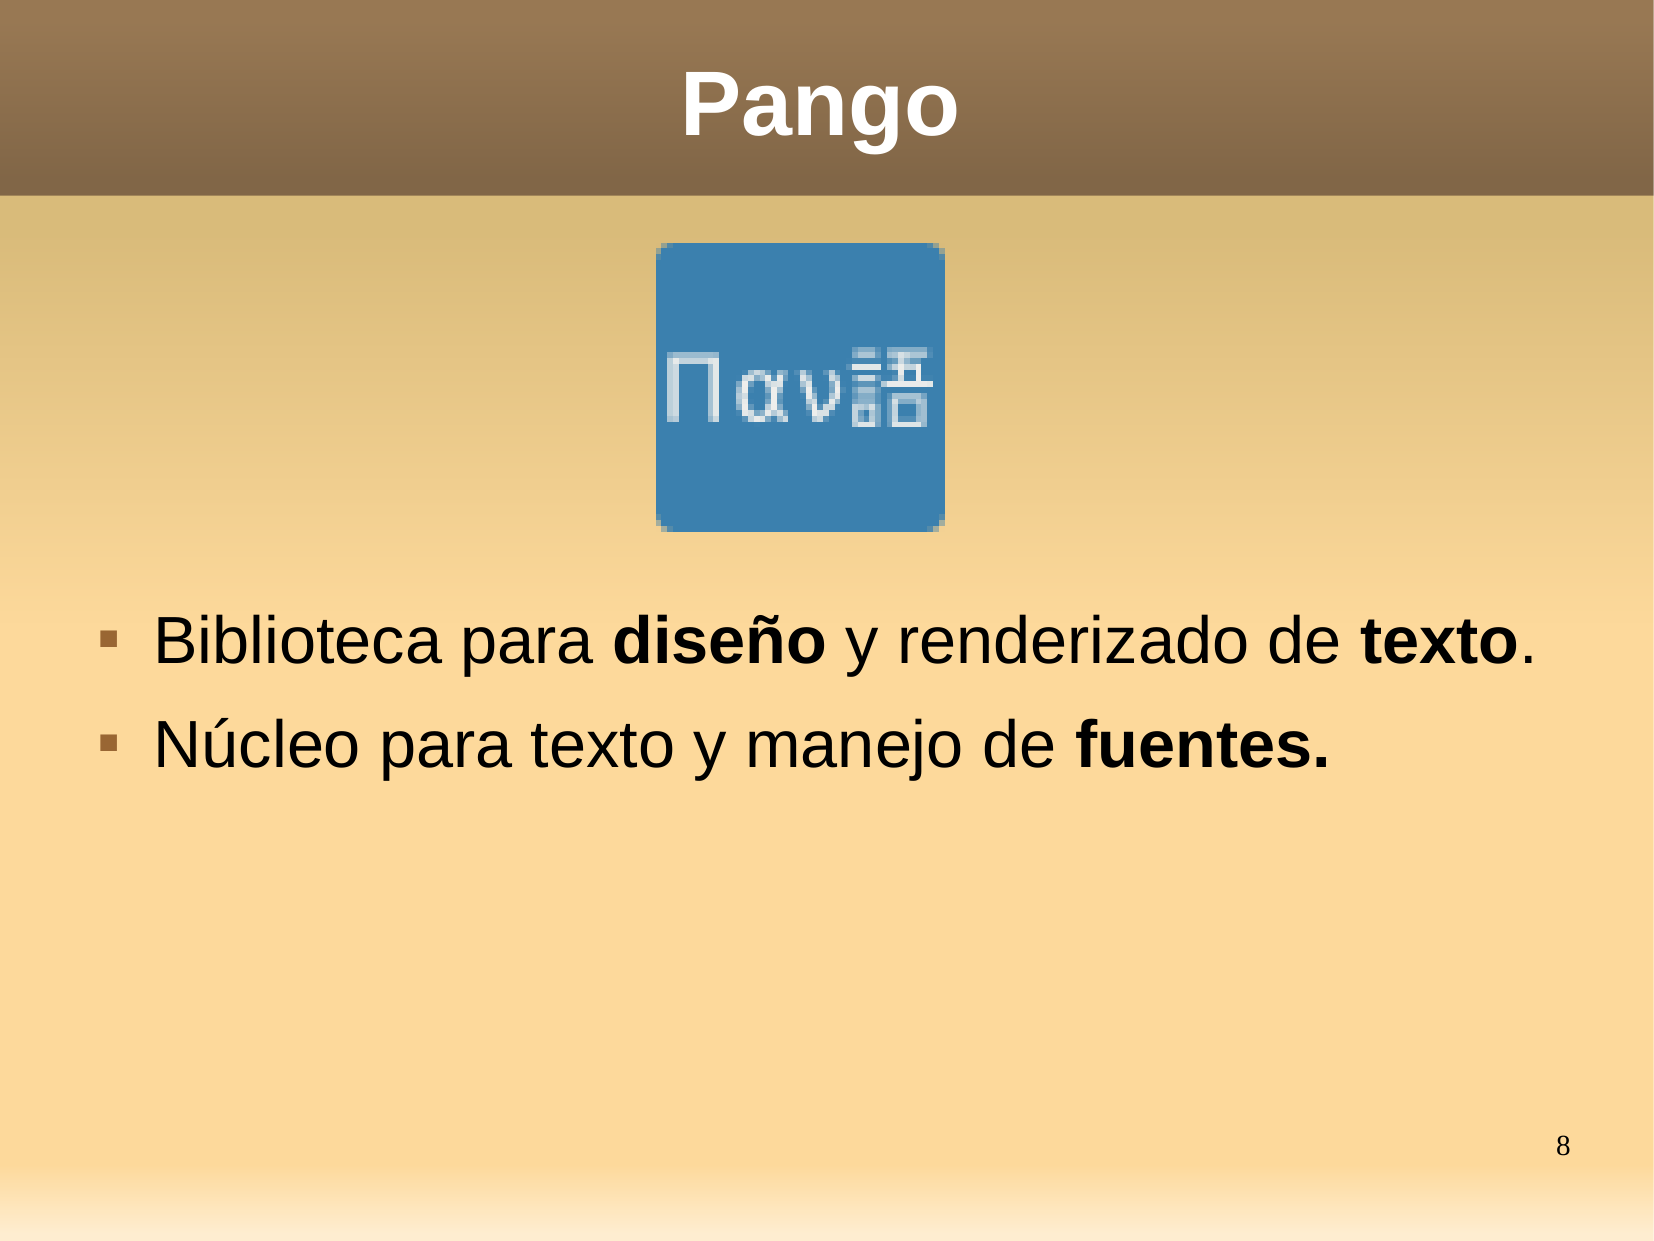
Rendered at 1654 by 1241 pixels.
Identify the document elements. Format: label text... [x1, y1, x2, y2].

picture [0, 0, 1654, 1241]
title Pango [76, 7, 1565, 200]
list Biblioteca para diseño y renderizado de texto. Núcleo para texto y manejo de fuentes. [82, 290, 1571, 1094]
